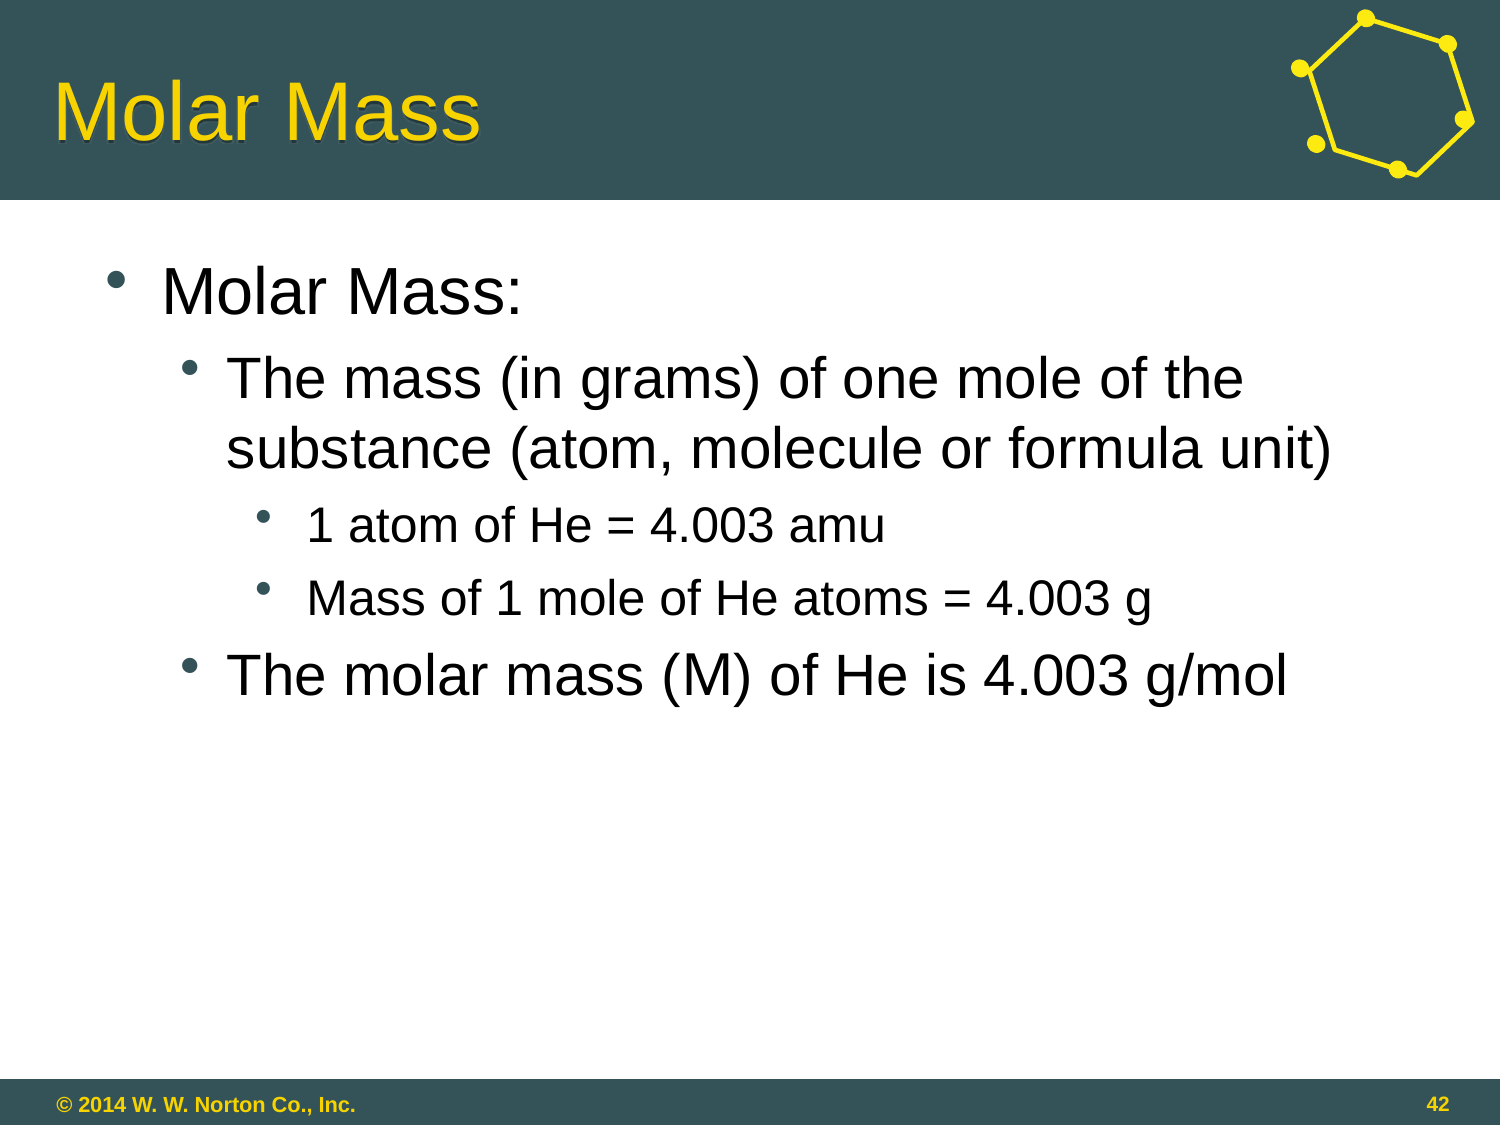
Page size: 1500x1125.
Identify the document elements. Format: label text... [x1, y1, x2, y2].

slide_number <number> [1411, 1086, 1468, 1119]
title Molar Mass [37, 19, 1118, 195]
list Molar Mass: The mass (in grams) of one mole of the substance (atom, molecule or formula unit) 1 atom of He = 4.003 amu Mass of 1 mole of He atoms = 4.003 g The molar mass (M) of He is 4.003 g/mol [90, 240, 1403, 916]
